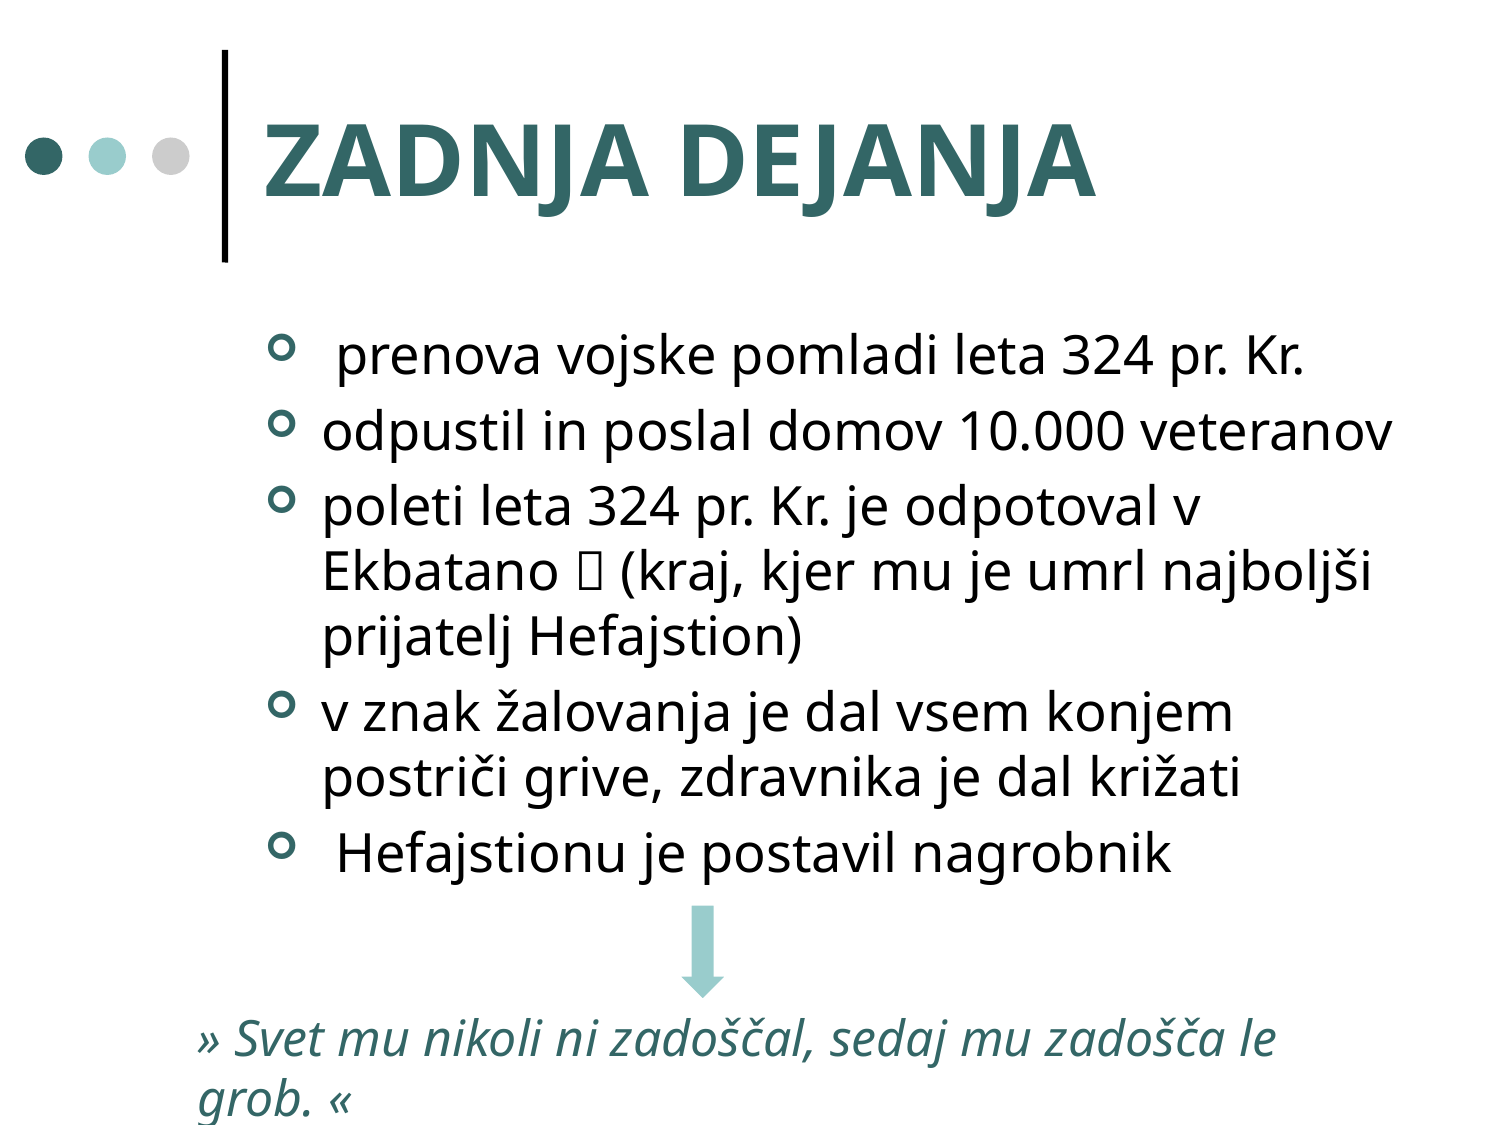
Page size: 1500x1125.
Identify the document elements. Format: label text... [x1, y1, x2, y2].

list prenova vojske pomladi leta 324 pr. Kr. odpustil in poslal domov 10.000 veteranov poleti leta 324 pr. Kr. je odpotoval v Ekbatano  (kraj, kjer mu je umrl najboljši prijatelj Hefajstion) v znak žalovanja je dal vsem konjem postriči grive, zdravnika je dal križati Hefajstionu je postavil nagrobnik [249, 312, 1424, 1083]
text_box [679, 904, 727, 1000]
title ZADNJA DEJANJA [249, 31, 1400, 282]
text_box » Svet mu nikoli ni zadoščal, sedaj mu zadošča le grob. « [183, 999, 1400, 1125]
